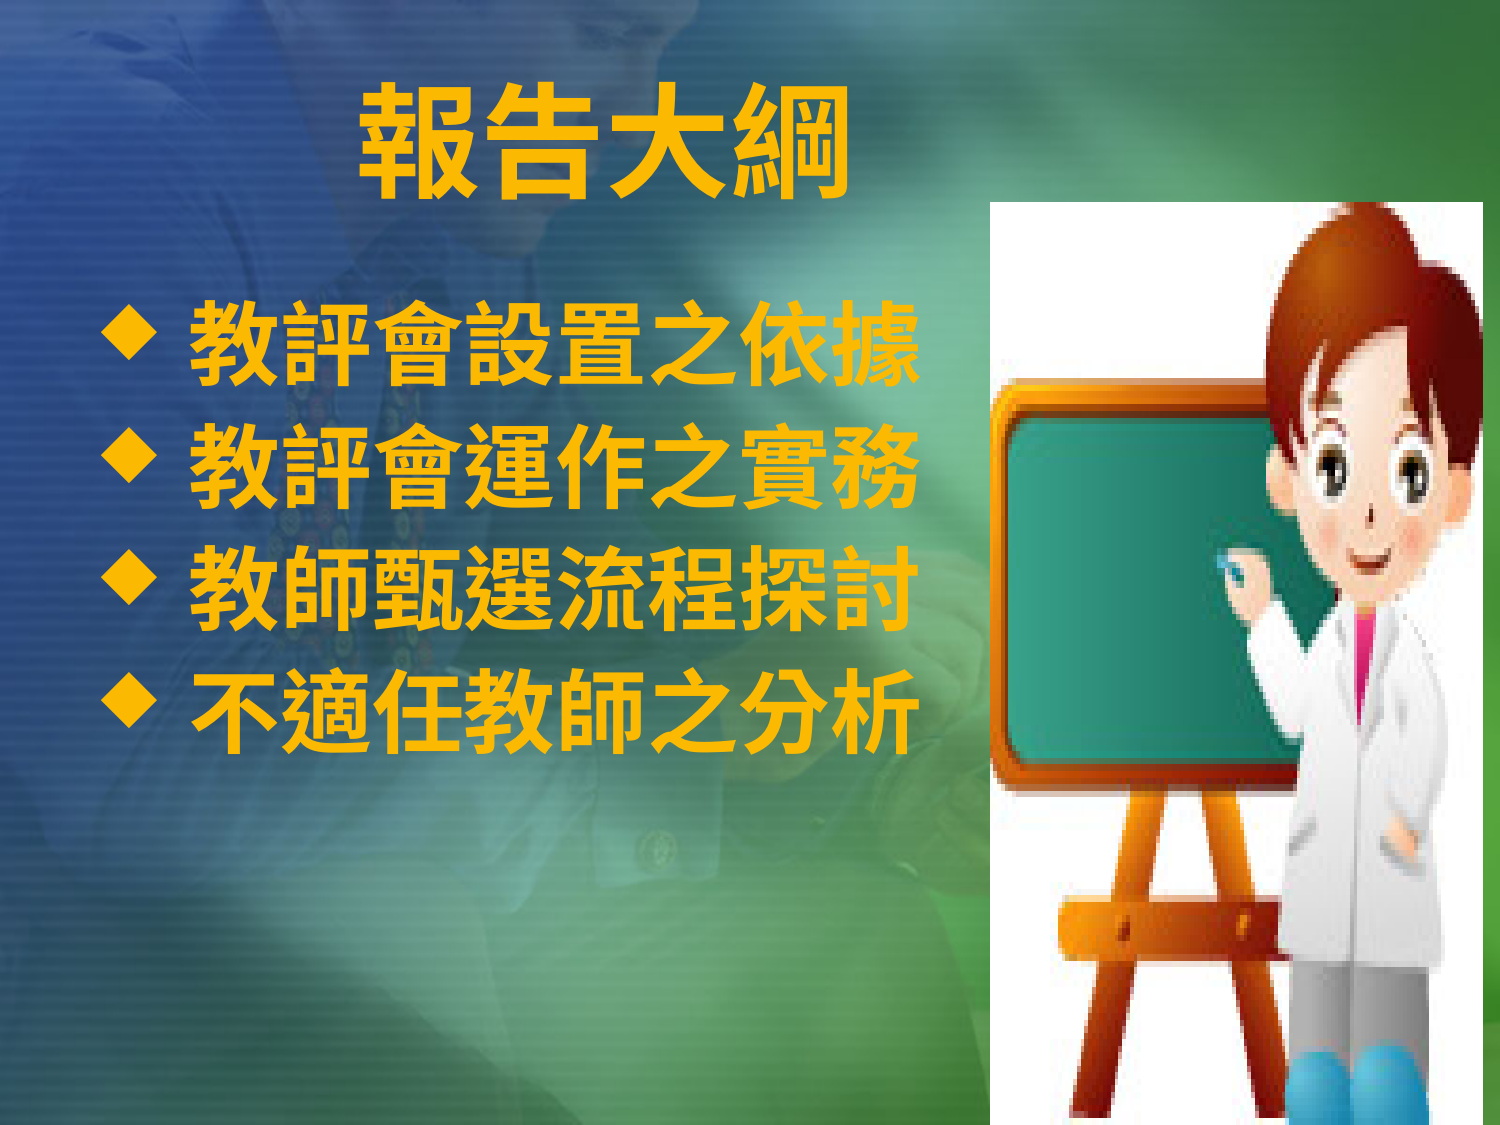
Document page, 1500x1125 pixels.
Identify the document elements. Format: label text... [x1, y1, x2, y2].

list 教評會設置之依據 教評會運作之實務 教師甄選流程探討 不適任教師之分析 [79, 131, 1500, 894]
title 報告大綱 [257, 72, 1240, 131]
picture [0, 0, 1500, 1125]
